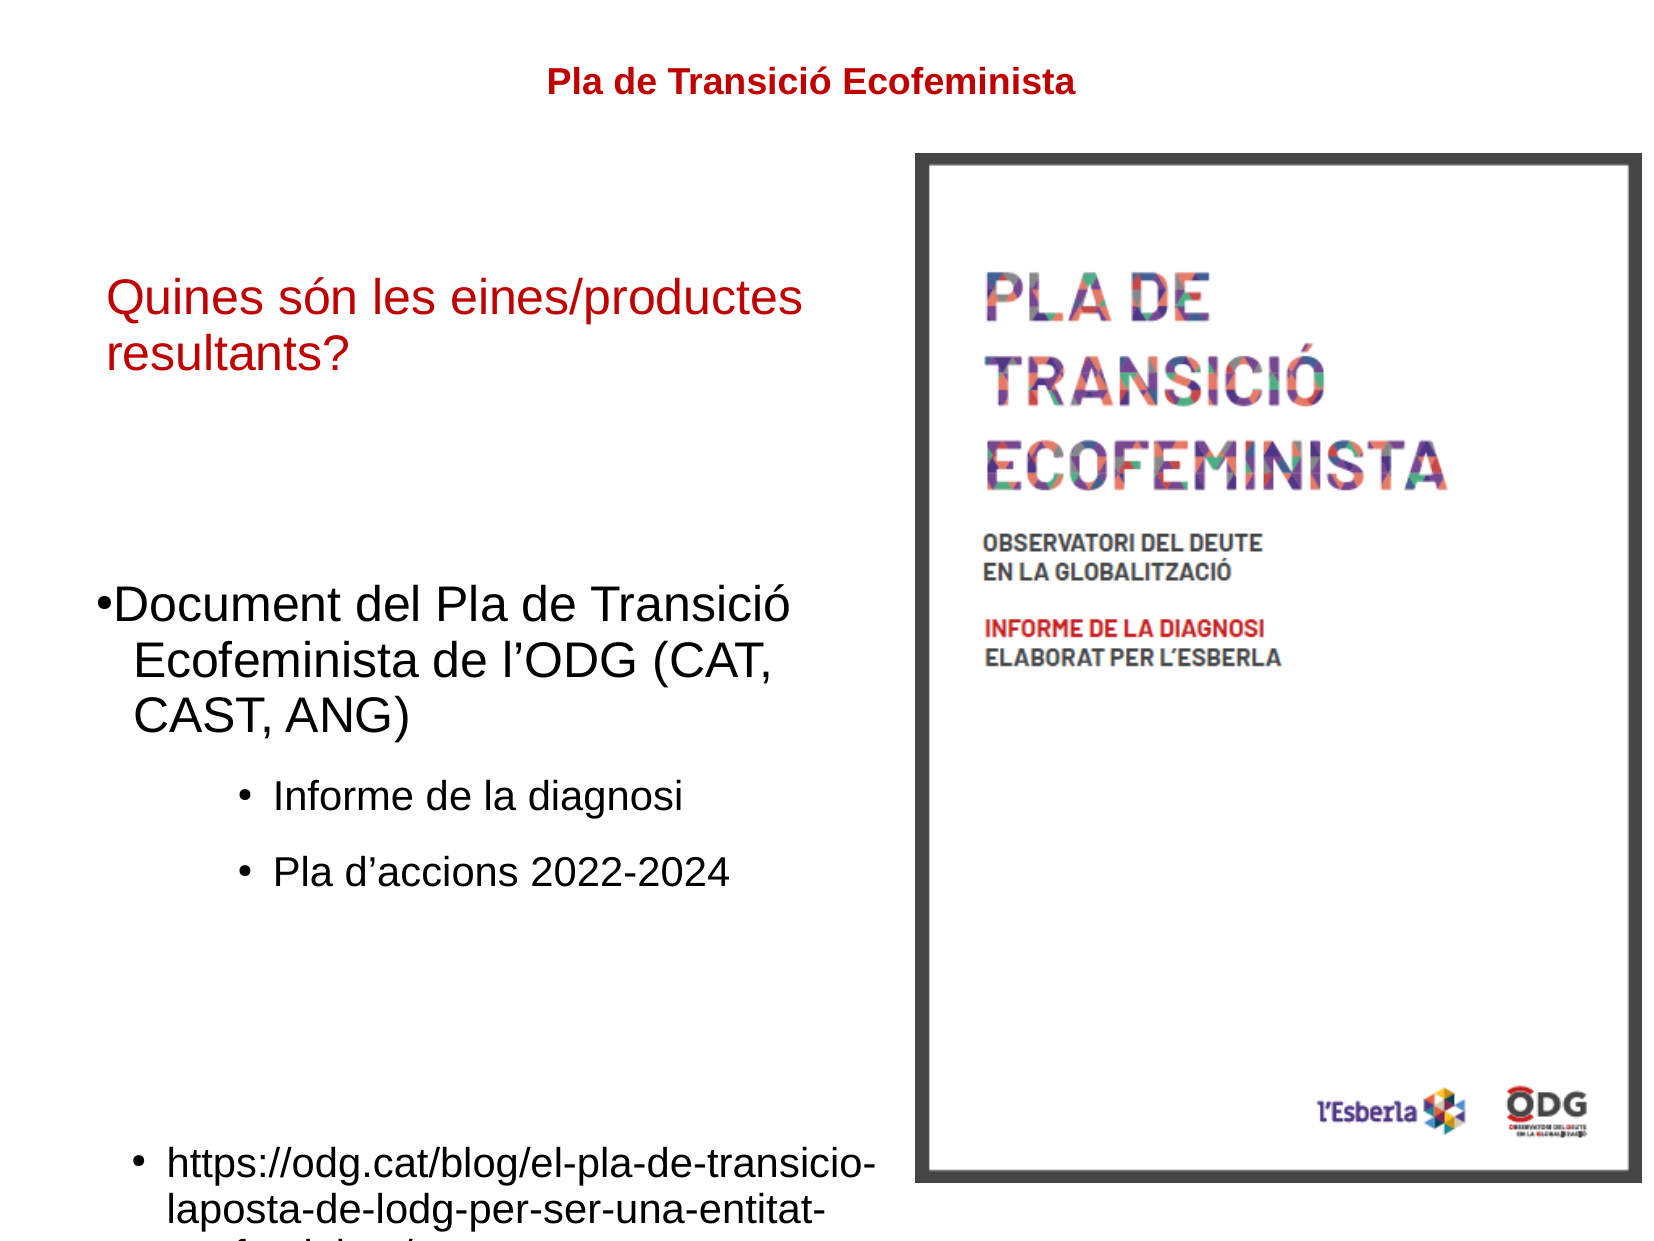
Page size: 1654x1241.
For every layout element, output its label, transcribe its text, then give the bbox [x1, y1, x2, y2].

text_box Quines són les eines/productes resultants? [91, 261, 898, 370]
text_box Document del Pla de Transició Ecofeminista de l’ODG (CAT, CAST, ANG) Informe de la diagnosi Pla d’accions 2022-2024 https://odg.cat/blog/el-pla-de-transicio-laposta-de-lodg-per-ser-una-entitat-ecofeminista/ [80, 398, 898, 1127]
text_box Pla de Transició Ecofeminista [332, 55, 1291, 253]
picture [915, 153, 1642, 1183]
